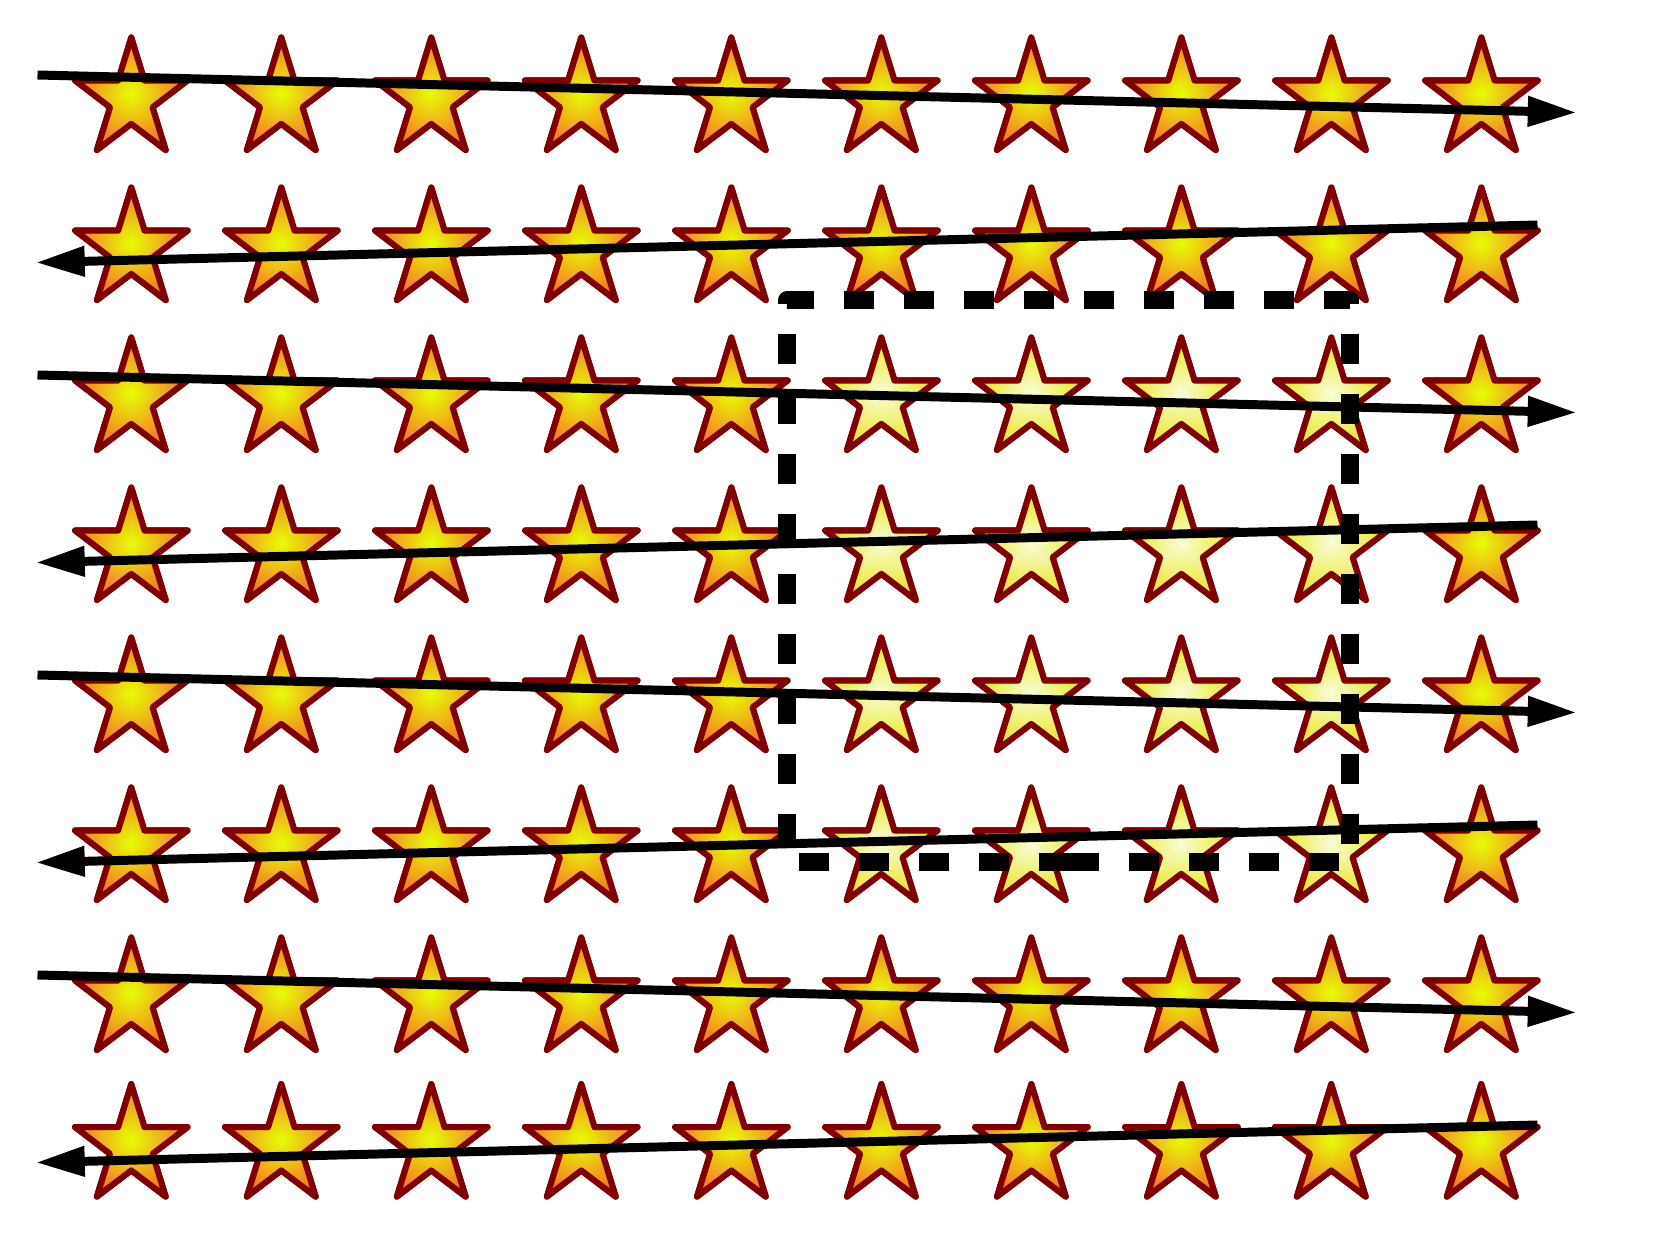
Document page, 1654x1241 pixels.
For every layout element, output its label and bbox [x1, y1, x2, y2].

text_box [996, 1004, 1066, 1051]
text_box [695, 396, 766, 451]
text_box [975, 937, 1088, 995]
text_box [1428, 530, 1538, 601]
text_box [1446, 415, 1516, 451]
text_box [75, 1084, 188, 1156]
text_box [846, 245, 919, 291]
text_box [396, 257, 466, 301]
text_box [1318, 1084, 1344, 1125]
text_box [996, 704, 1066, 751]
text_box [1282, 234, 1384, 301]
text_box [525, 187, 638, 245]
text_box [75, 81, 184, 151]
text_box [225, 187, 338, 252]
text_box [1168, 787, 1194, 829]
text_box [525, 937, 638, 985]
text_box [230, 385, 330, 451]
text_box [825, 487, 938, 538]
text_box [1470, 487, 1492, 522]
text_box [1319, 187, 1343, 225]
text_box [374, 787, 488, 849]
text_box [375, 187, 488, 249]
text_box [675, 187, 788, 241]
text_box [1137, 538, 1228, 601]
text_box [1282, 534, 1384, 601]
text_box [96, 265, 166, 301]
text_box [230, 985, 330, 1051]
text_box [269, 337, 294, 376]
text_box [1359, 577, 1366, 601]
text_box [75, 981, 184, 1051]
text_box [992, 542, 1073, 601]
text_box [846, 845, 919, 901]
text_box [675, 337, 788, 388]
text_box [1446, 1015, 1516, 1051]
text_box [1425, 937, 1538, 1006]
text_box [540, 992, 620, 1051]
text_box [1428, 230, 1538, 301]
text_box [230, 85, 330, 151]
text_box [540, 92, 620, 151]
text_box [696, 849, 766, 901]
text_box [675, 637, 788, 688]
text_box [96, 1165, 166, 1197]
text_box [375, 487, 488, 549]
text_box [225, 487, 338, 552]
text_box [695, 96, 766, 151]
text_box [1319, 787, 1341, 825]
text_box [546, 553, 616, 601]
text_box [269, 637, 294, 676]
text_box [396, 557, 466, 601]
text_box [1137, 838, 1228, 901]
text_box [1425, 37, 1538, 106]
text_box [675, 937, 788, 988]
text_box [546, 853, 616, 901]
text_box [1470, 787, 1492, 822]
text_box [525, 637, 638, 685]
text_box [1296, 1011, 1366, 1051]
text_box [996, 404, 1066, 451]
text_box [525, 1084, 638, 1145]
text_box [230, 685, 330, 751]
text_box [1146, 407, 1216, 451]
text_box [975, 37, 1088, 95]
text_box [1296, 111, 1366, 151]
text_box [120, 37, 143, 73]
text_box [1275, 937, 1388, 1002]
text_box [525, 487, 638, 545]
text_box [384, 688, 474, 751]
text_box [696, 249, 766, 301]
text_box [1146, 707, 1216, 751]
text_box [1469, 1084, 1493, 1122]
text_box [375, 1084, 488, 1148]
text_box [546, 253, 616, 301]
text_box [992, 242, 1073, 301]
text_box [1125, 37, 1238, 99]
text_box [224, 787, 338, 852]
text_box [269, 937, 294, 976]
text_box [120, 937, 143, 973]
text_box [246, 861, 316, 901]
text_box [524, 787, 638, 845]
text_box [1168, 187, 1195, 229]
text_box [992, 842, 1073, 901]
text_box [674, 787, 778, 841]
text_box [418, 937, 445, 980]
text_box [825, 187, 938, 238]
text_box [1446, 115, 1516, 151]
text_box [540, 392, 620, 451]
text_box [825, 1084, 938, 1137]
text_box [525, 37, 638, 85]
text_box [418, 637, 445, 680]
text_box [1146, 1007, 1216, 1051]
text_box [846, 545, 919, 601]
text_box [1282, 834, 1383, 901]
text_box [418, 37, 445, 80]
text_box [225, 1084, 338, 1152]
text_box [384, 388, 474, 451]
text_box [75, 381, 184, 451]
text_box [975, 337, 1088, 395]
text_box [1275, 37, 1388, 102]
text_box [75, 487, 188, 556]
text_box [996, 104, 1066, 151]
text_box [1432, 1130, 1534, 1197]
text_box [96, 565, 166, 601]
text_box [825, 37, 938, 92]
text_box [975, 637, 1088, 695]
text_box [846, 100, 916, 151]
text_box [546, 1153, 616, 1197]
text_box [1275, 337, 1388, 402]
text_box [974, 787, 1088, 834]
text_box [846, 400, 916, 451]
text_box [96, 865, 166, 901]
text_box [824, 787, 938, 838]
text_box [696, 549, 766, 601]
text_box [675, 37, 788, 88]
text_box [1125, 337, 1238, 399]
text_box [418, 337, 445, 380]
text_box [525, 337, 638, 385]
text_box [1125, 637, 1238, 699]
text_box [1296, 711, 1366, 751]
text_box [1286, 1134, 1379, 1197]
text_box [825, 637, 938, 692]
text_box [675, 1084, 788, 1141]
text_box [1125, 1084, 1238, 1130]
text_box [1428, 830, 1538, 901]
text_box [975, 1084, 1088, 1134]
text_box [975, 487, 1088, 534]
text_box [75, 681, 184, 751]
text_box [384, 88, 474, 151]
text_box [246, 1161, 316, 1197]
text_box [1319, 487, 1341, 525]
text_box [695, 696, 766, 751]
text_box [675, 487, 778, 541]
text_box [384, 988, 474, 1051]
text_box [1296, 411, 1366, 451]
text_box [975, 187, 1088, 234]
text_box [1125, 937, 1238, 999]
text_box [1275, 637, 1388, 702]
text_box [996, 1142, 1069, 1197]
text_box [120, 637, 143, 673]
text_box [825, 337, 938, 392]
text_box [1425, 637, 1538, 706]
text_box [74, 787, 188, 856]
text_box [120, 337, 143, 373]
text_box [825, 937, 938, 992]
text_box [846, 700, 916, 751]
text_box [246, 261, 316, 301]
text_box [1470, 187, 1492, 222]
text_box [540, 692, 621, 751]
text_box [1137, 238, 1228, 291]
text_box [75, 187, 188, 256]
text_box [396, 857, 466, 901]
text_box [696, 1149, 766, 1197]
text_box [396, 1157, 466, 1197]
text_box [1425, 337, 1538, 406]
text_box [846, 1146, 916, 1197]
text_box [695, 996, 766, 1051]
text_box [1168, 487, 1195, 529]
text_box [269, 37, 294, 76]
text_box [1146, 107, 1216, 151]
text_box [1142, 1138, 1224, 1197]
text_box [1446, 715, 1516, 751]
text_box [246, 561, 316, 601]
text_box [846, 1000, 916, 1051]
